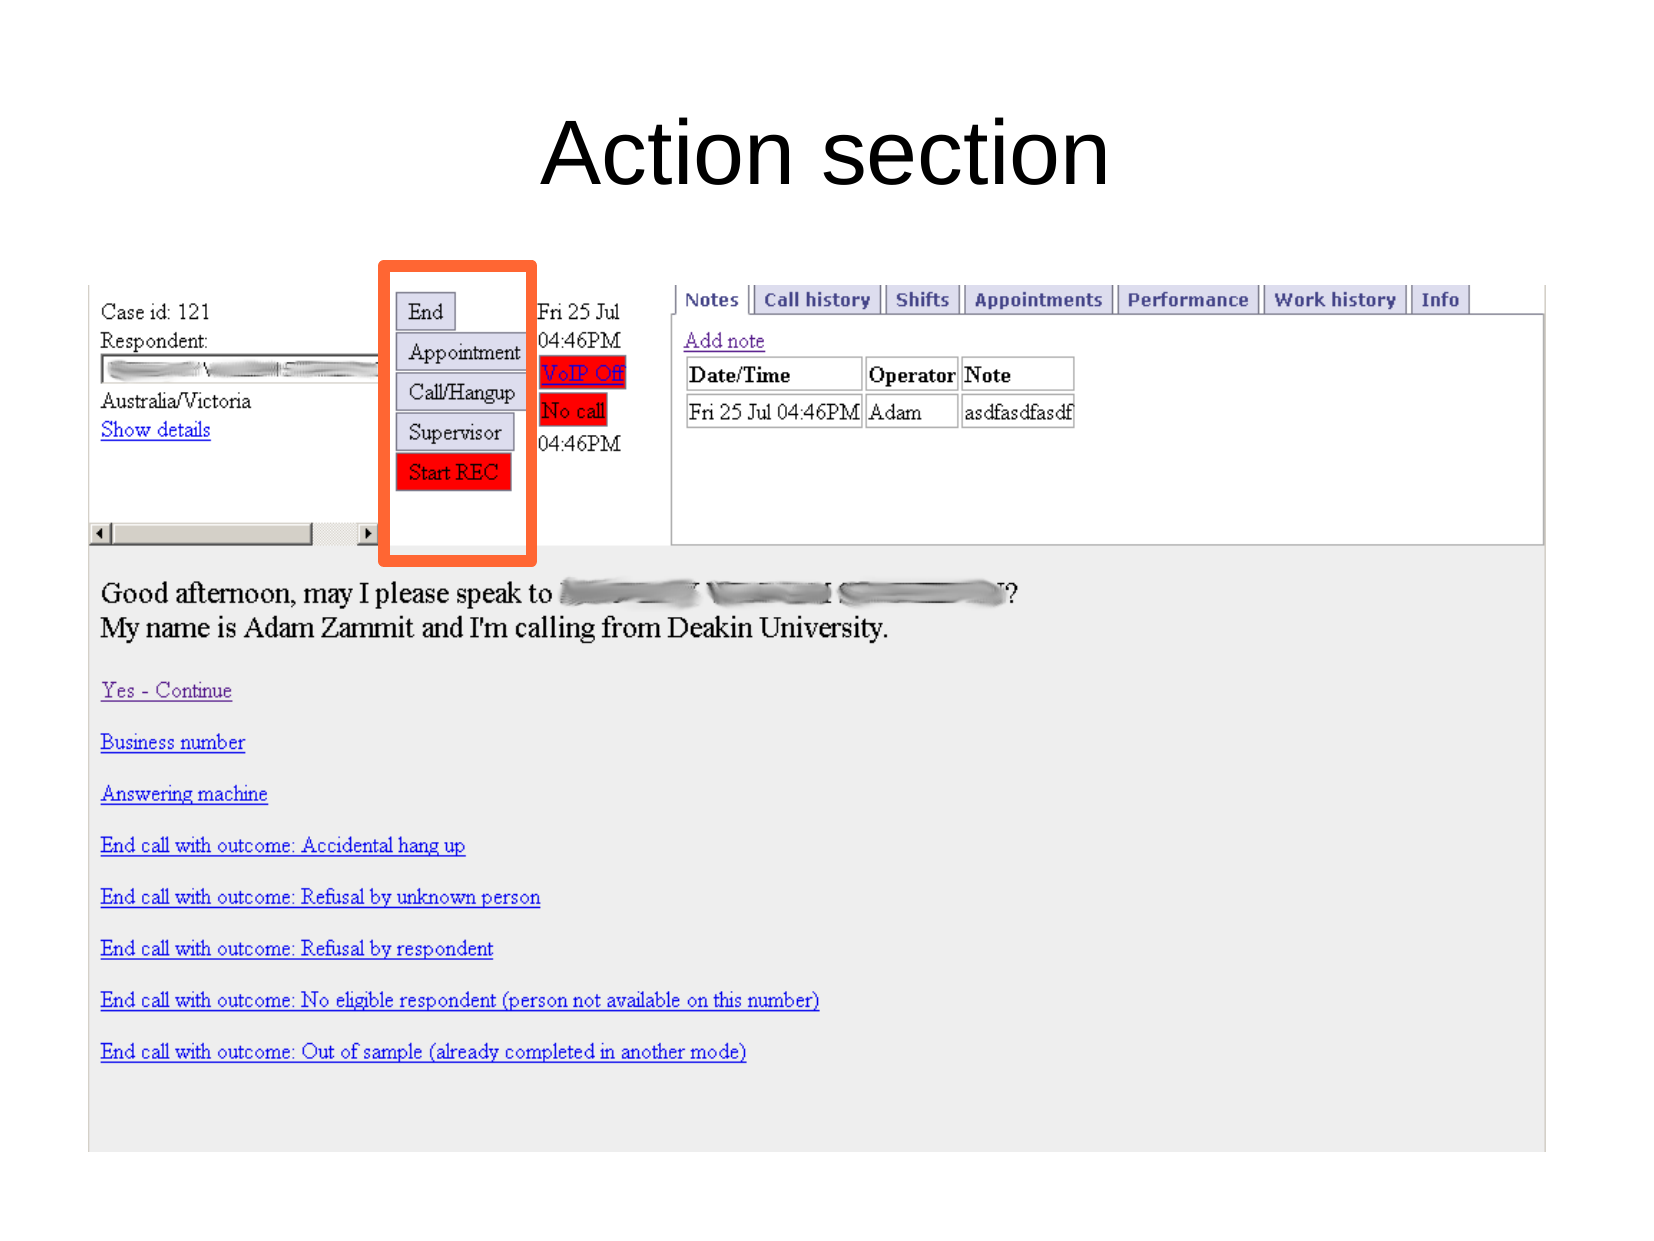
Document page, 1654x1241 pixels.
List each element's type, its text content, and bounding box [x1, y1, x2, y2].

picture [390, 285, 526, 555]
picture [88, 285, 1546, 1152]
title Action section [82, 56, 1571, 250]
